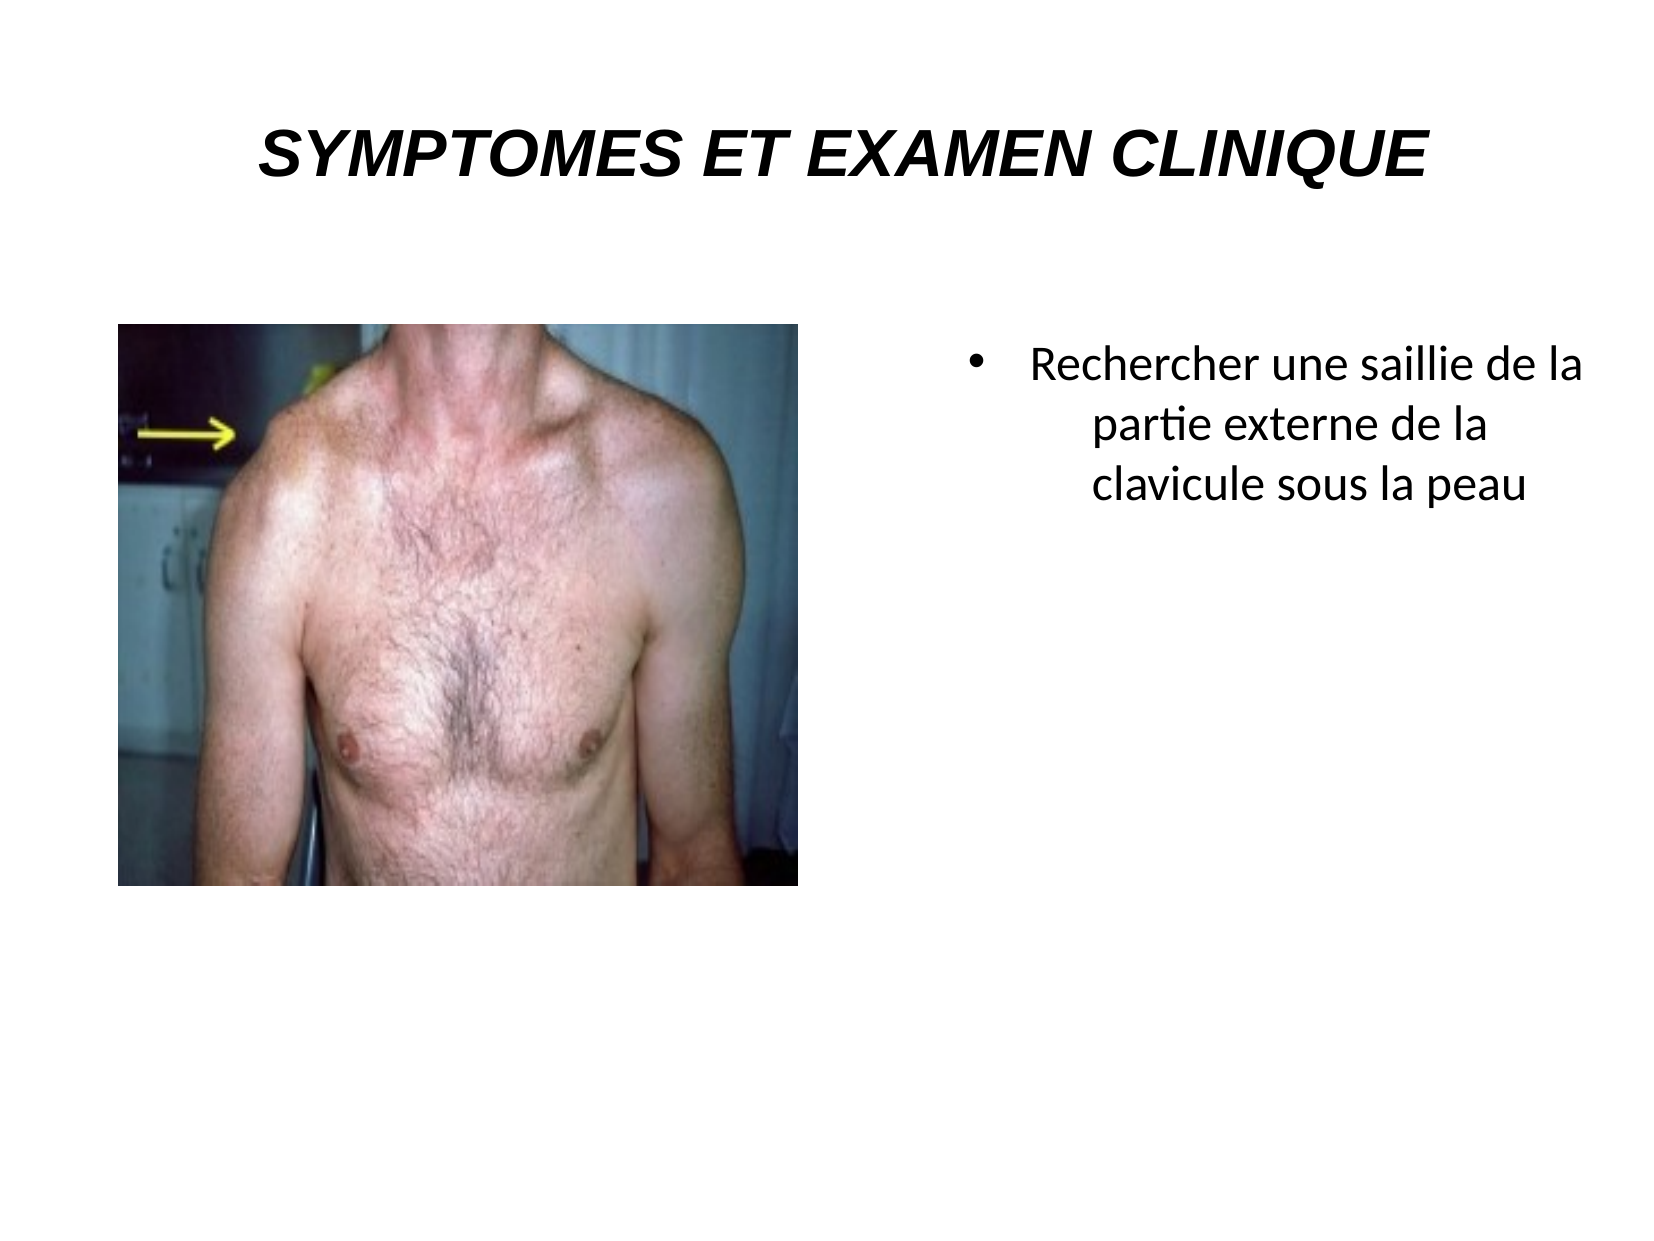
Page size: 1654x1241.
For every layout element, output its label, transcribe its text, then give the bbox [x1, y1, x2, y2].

list Rechercher une saillie de la partie externe de la clavicule sous la peau [951, 322, 1654, 1118]
picture [118, 324, 798, 886]
title SYMPTOMES ET EXAMEN CLINIQUE [241, 53, 1654, 247]
